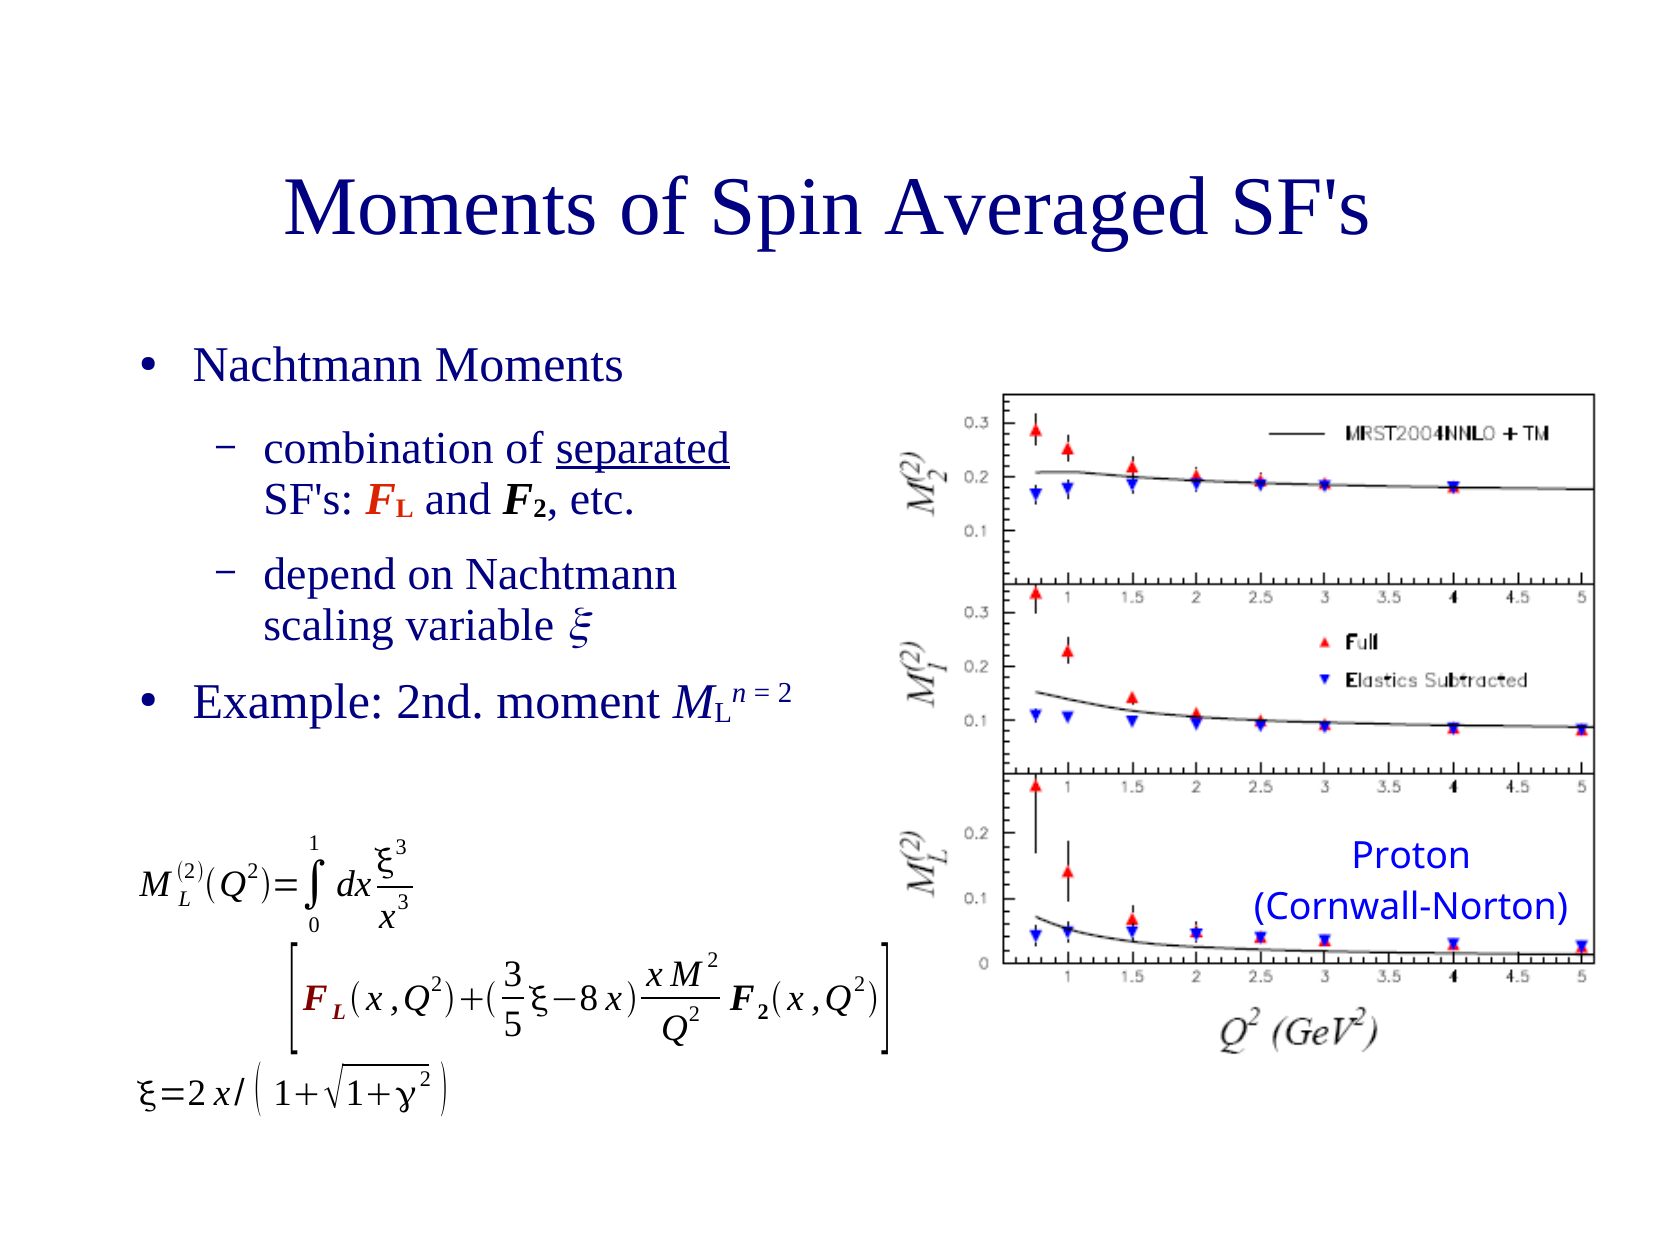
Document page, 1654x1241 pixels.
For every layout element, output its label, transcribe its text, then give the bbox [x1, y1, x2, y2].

chart [128, 829, 899, 1118]
title Moments of Spin Averaged SF's [121, 102, 1534, 311]
list Nachtmann Moments combination of separated SF's: FL and F2, etc. depend on Nachtmann scaling variable  Example: 2nd. moment MLn = 2 [121, 337, 807, 792]
picture [875, 369, 1626, 1064]
text_box Proton (Cornwall-Norton) [1253, 828, 1579, 915]
